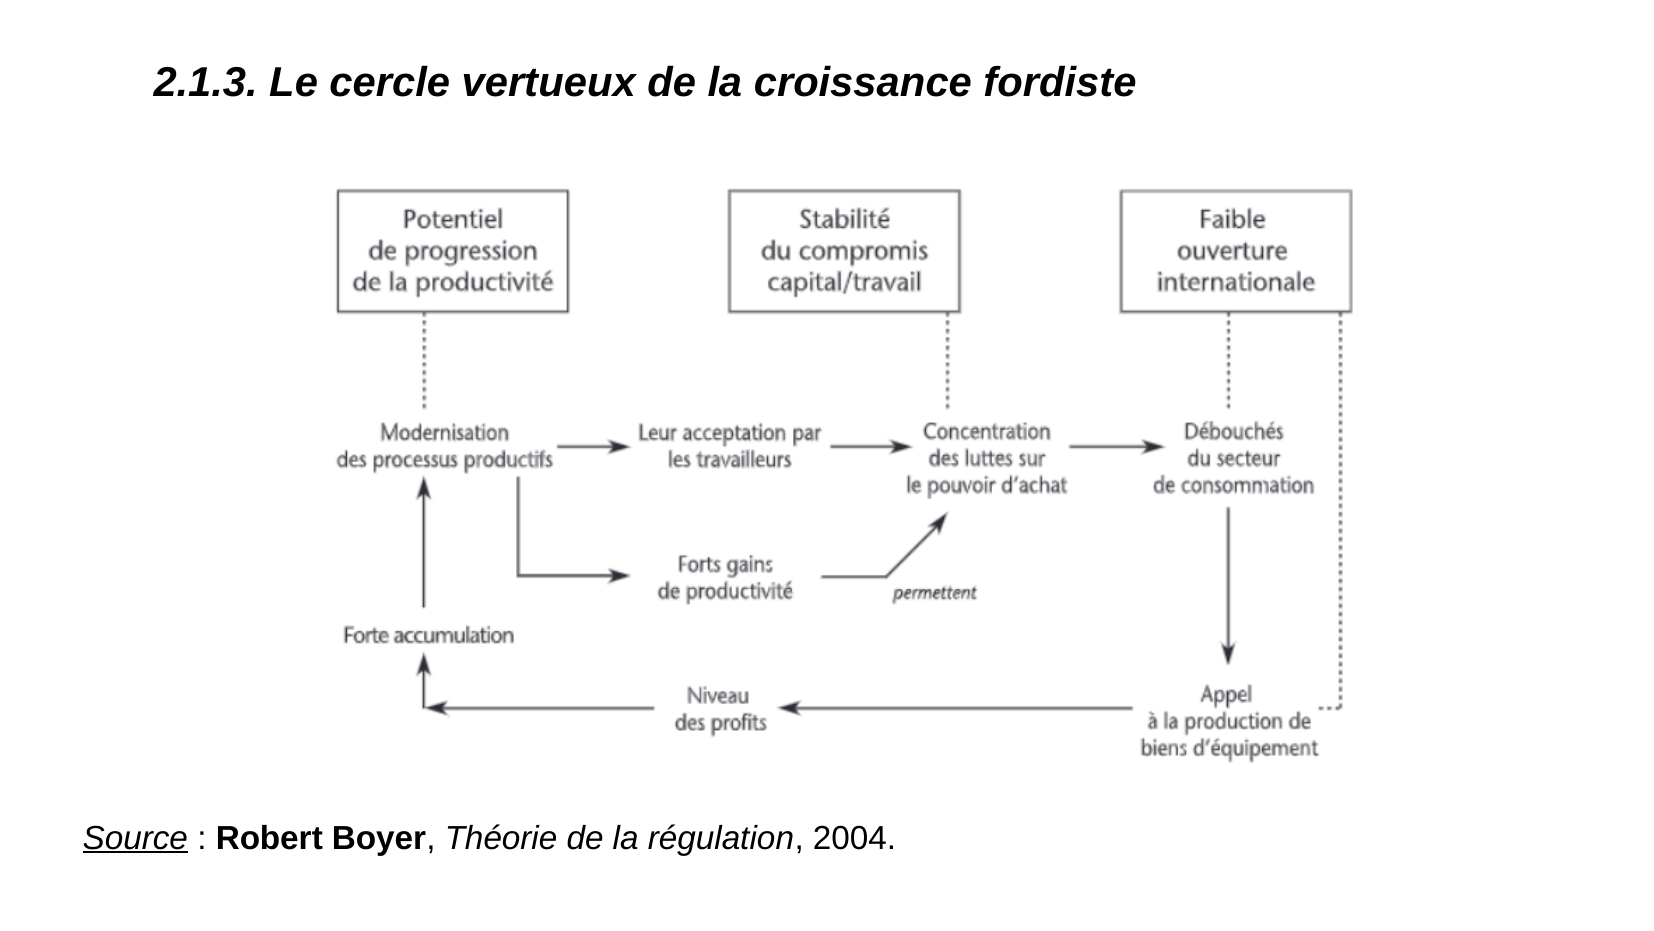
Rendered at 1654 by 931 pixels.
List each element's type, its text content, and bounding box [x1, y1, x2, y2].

list 2.1.3. Le cercle vertueux de la croissance fordiste Source : Robert Boyer, Théorie de la régulation, 2004. [82, 59, 1571, 875]
picture [318, 171, 1371, 781]
